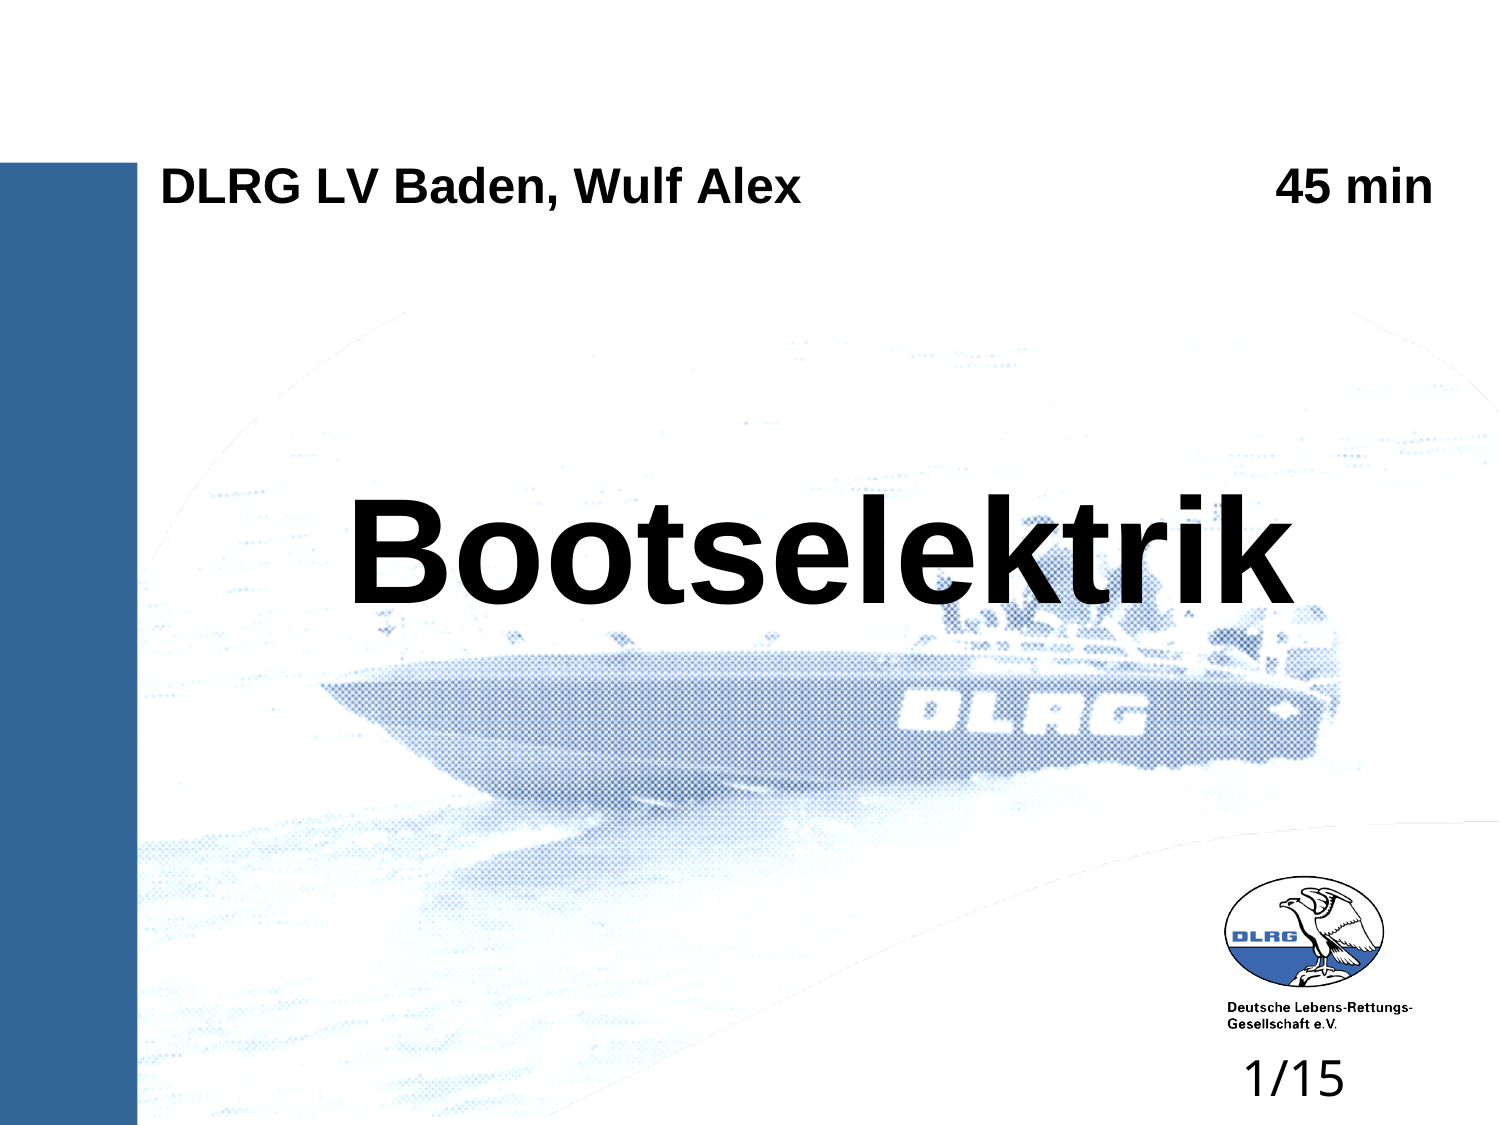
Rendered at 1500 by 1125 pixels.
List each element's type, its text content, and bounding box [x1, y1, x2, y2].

picture [138, 311, 1499, 1118]
text_box DLRG LV Baden, Wulf Alex 45 min [145, 162, 1446, 237]
title Bootselektrik [330, 459, 1324, 650]
text_box <Nummer>/15 [1226, 1051, 1500, 1122]
